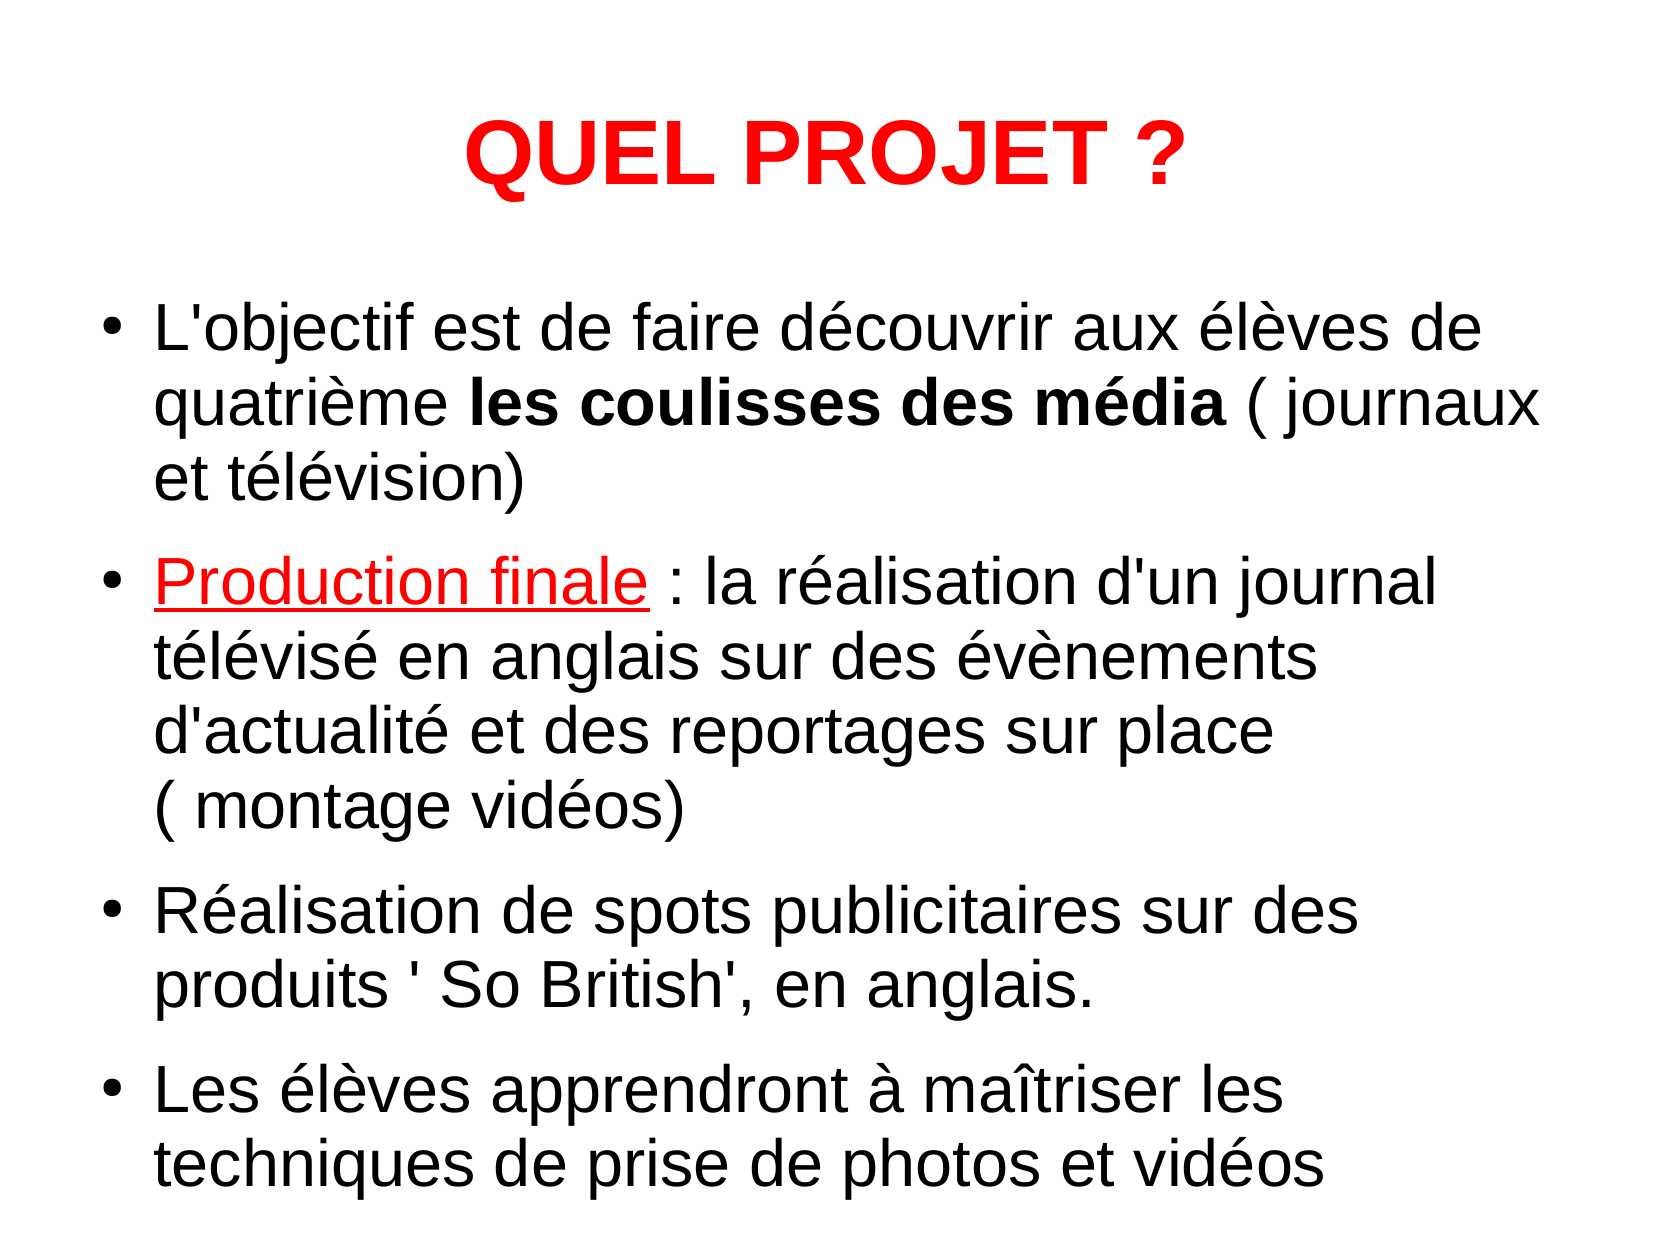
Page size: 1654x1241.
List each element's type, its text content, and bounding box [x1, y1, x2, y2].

list L'objectif est de faire découvrir aux élèves de quatrième les coulisses des média ( journaux et télévision) Production finale : la réalisation d'un journal télévisé en anglais sur des évènements d'actualité et des reportages sur place ( montage vidéos) Réalisation de spots publicitaires sur des produits ' So British', en anglais. Les élèves apprendront à maîtriser les techniques de prise de photos et vidéos [82, 290, 1571, 1202]
title QUEL PROJET ? [82, 49, 1571, 257]
